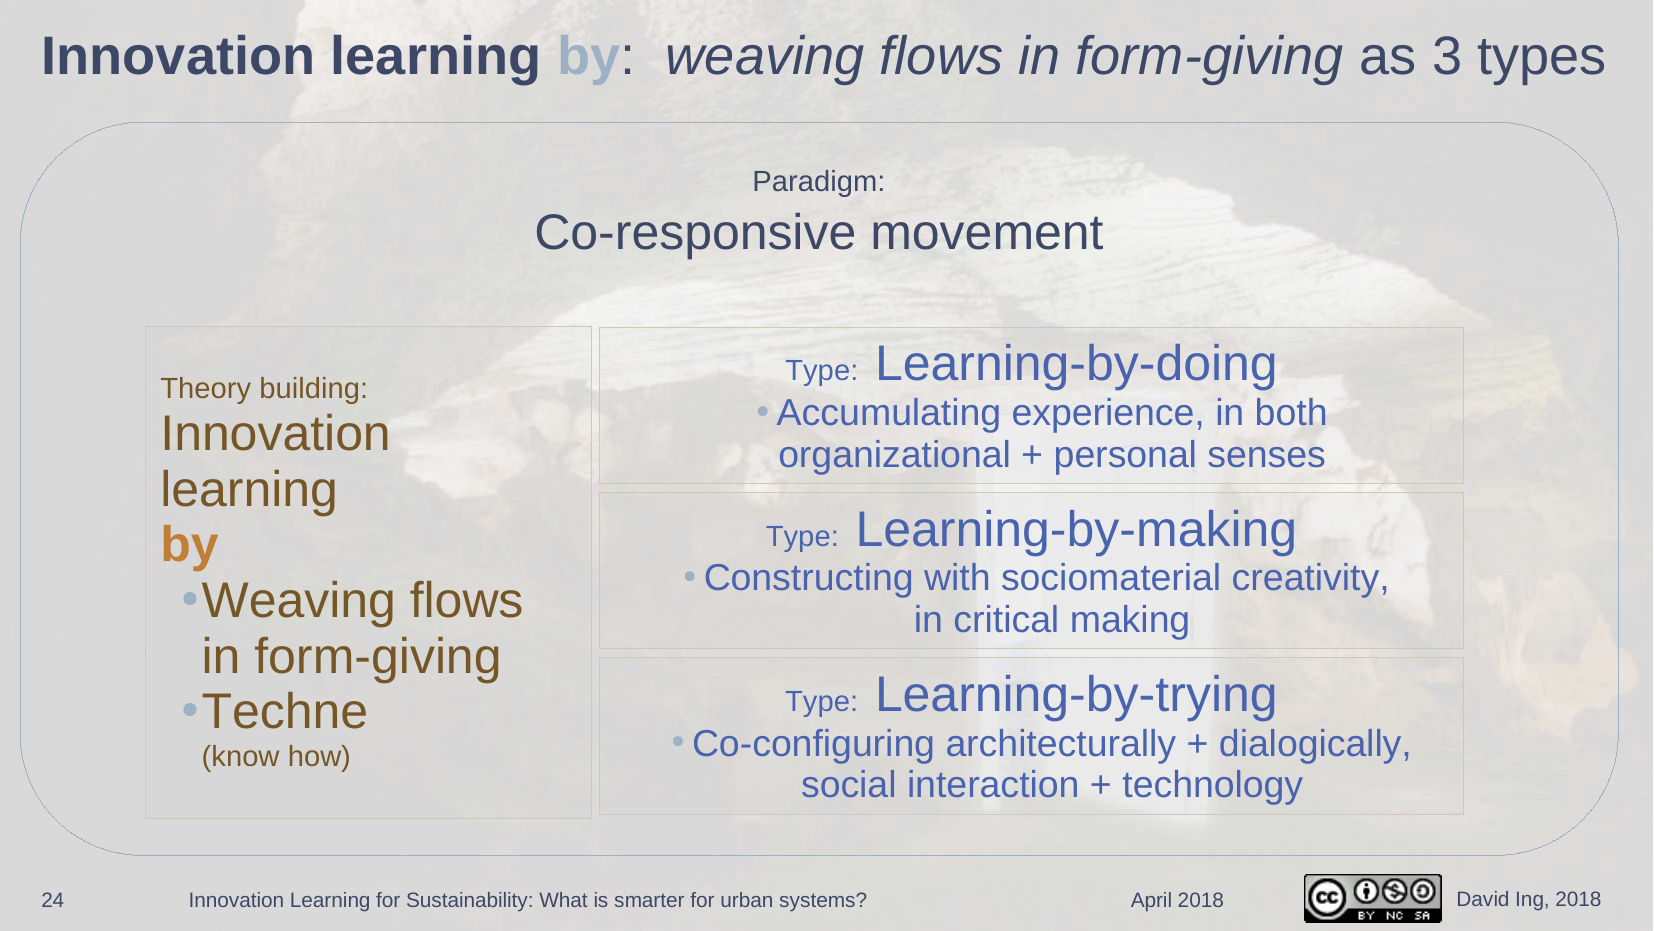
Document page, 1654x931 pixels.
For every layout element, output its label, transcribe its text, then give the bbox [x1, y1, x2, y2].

picture [1304, 874, 1442, 923]
text_box Theory building: Innovation learning by Weaving flows in form-giving Techne (know how) [145, 326, 592, 819]
text_box Type: Learning-by-making Constructing with sociomaterial creativity, in critical making [599, 492, 1464, 649]
text_box Paradigm: Co-responsive movement [20, 122, 1619, 856]
text_box Value-elevating co-creation Providers and customer mutually experience, and then improve [0, 0, 1653, 931]
text_box Type: Learning-by-trying Co-configuring architecturally + dialogically, social interaction + technology [599, 657, 1464, 815]
text_box Type: Learning-by-doing Accumulating experience, in both organizational + personal senses [599, 327, 1464, 484]
title Innovation learning by: weaving flows in form-giving as 3 types [41, 30, 1613, 126]
